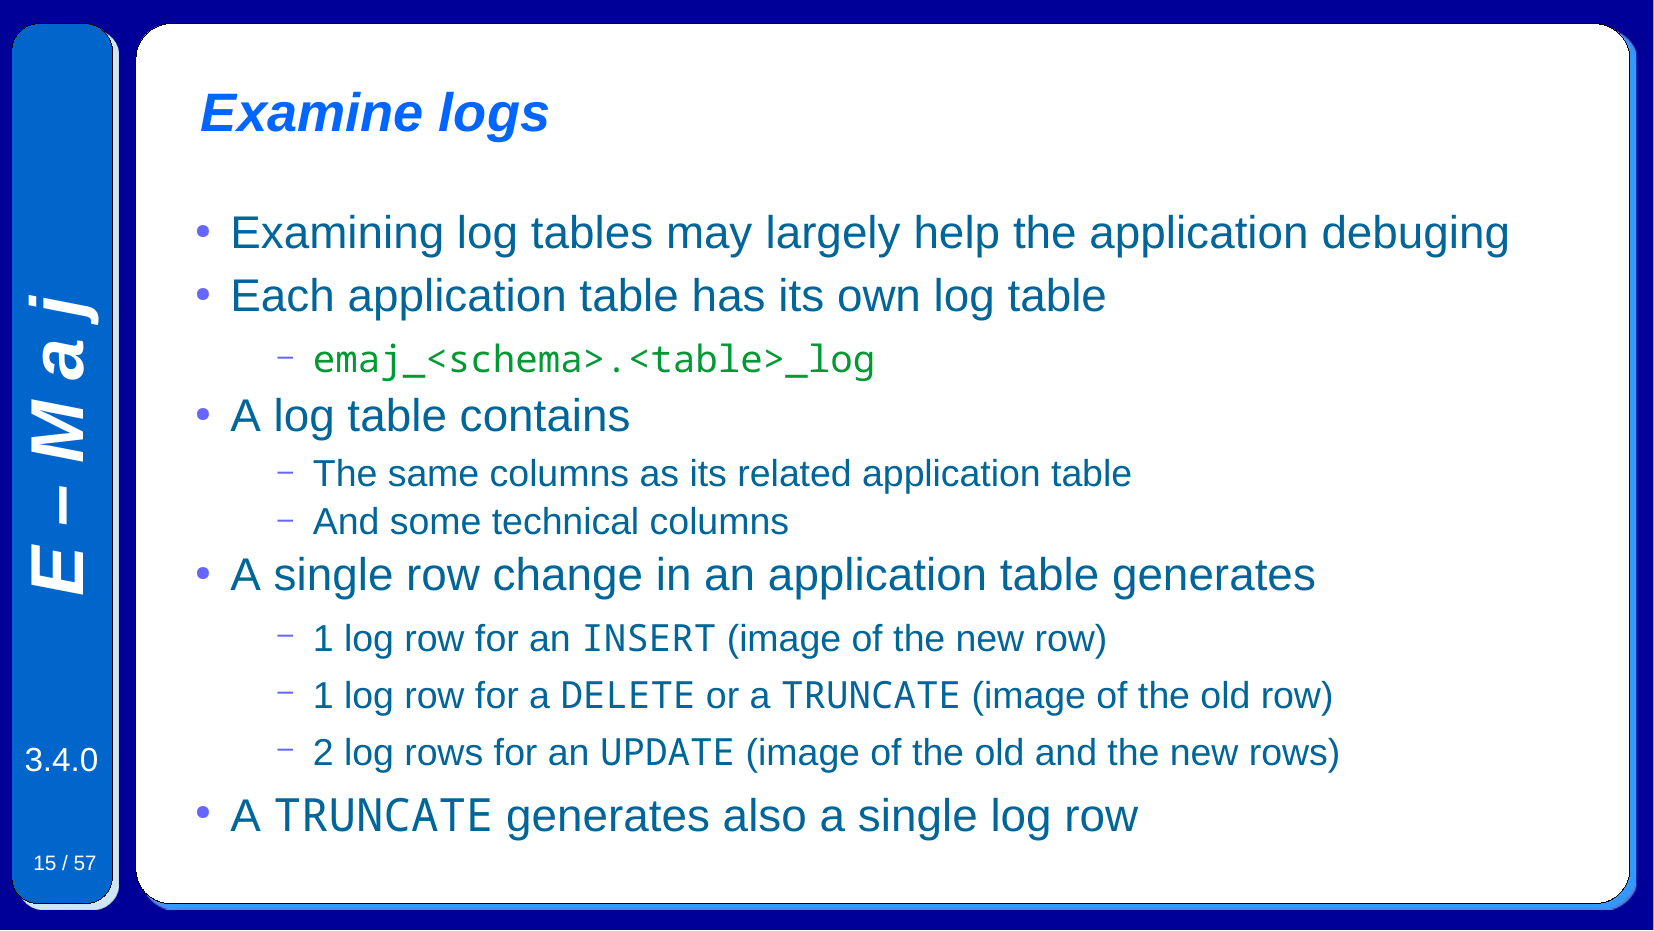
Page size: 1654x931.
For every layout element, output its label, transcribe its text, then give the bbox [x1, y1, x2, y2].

list Examining log tables may largely help the application debuging Each application table has its own log table emaj_<schema>.<table>_log A log table contains The same columns as its related application table And some technical columns A single row change in an application table generates 1 log row for an INSERT (image of the new row) 1 log row for a DELETE or a TRUNCATE (image of the old row) 2 log rows for an UPDATE (image of the old and the new rows) A TRUNCATE generates also a single log row [177, 206, 1587, 867]
title Examine logs [200, 34, 1575, 191]
